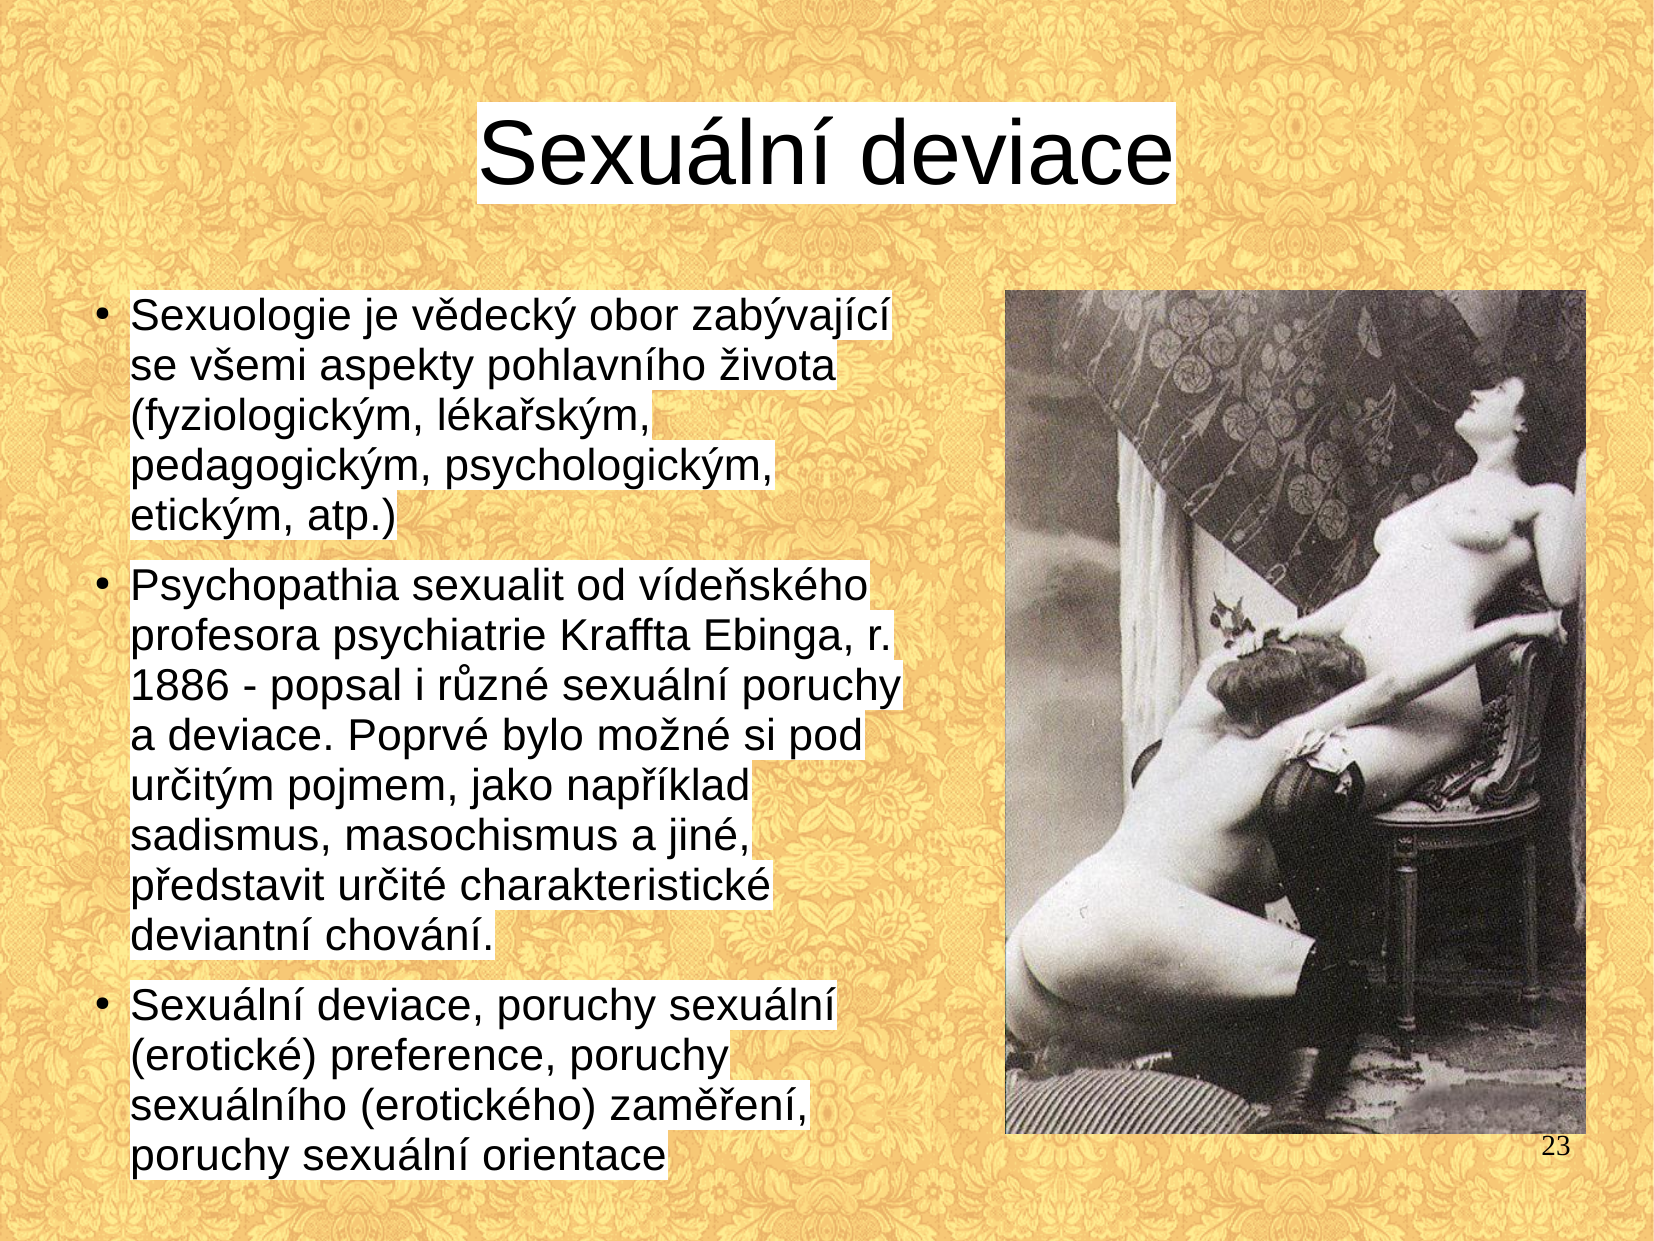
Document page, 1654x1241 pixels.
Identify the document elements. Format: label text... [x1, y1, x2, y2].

title Sexuální deviace [82, 49, 1571, 257]
list Sexuologie je vědecký obor zabývající se všemi aspekty pohlavního života (fyziologickým, lékařským, pedagogickým, psychologickým, etickým, atp.) Psychopathia sexualit od vídeňského profesora psychiatrie Kraffta Ebinga, r. 1886 - popsal i různé sexuální poruchy a deviace. Poprvé bylo možné si pod určitým pojmem, jako například sadismus, masochismus a jiné, představit určité charakteristické deviantní chování. Sexuální deviace, poruchy sexuální (erotické) preference, poruchy sexuálního (erotického) zaměření, poruchy sexuální orientace [82, 290, 934, 1193]
picture [0, 0, 1654, 1241]
